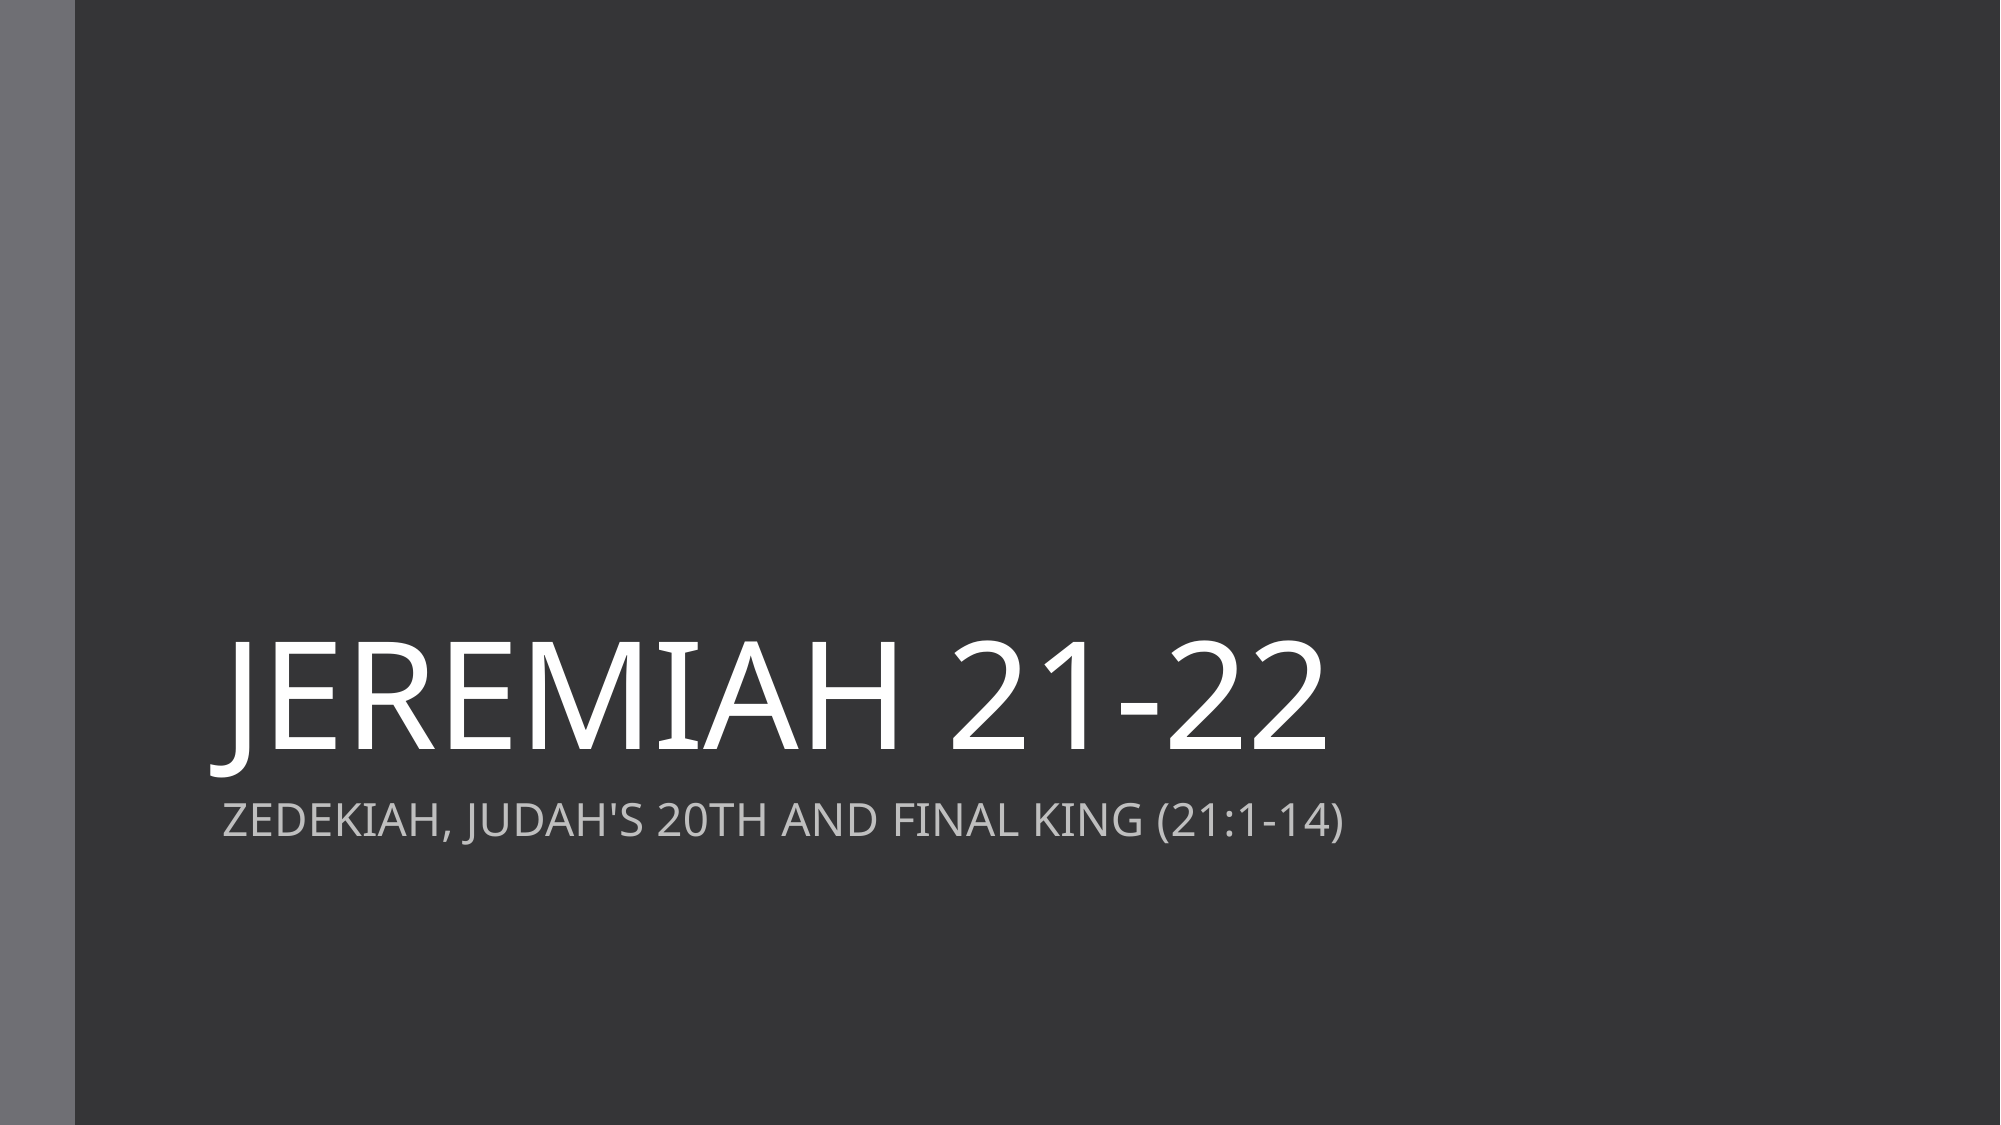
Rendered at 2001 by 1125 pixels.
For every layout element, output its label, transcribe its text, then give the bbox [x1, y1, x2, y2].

title JEREMIAH 21-22 [206, 124, 1752, 787]
subtitle ZEDEKIAH, JUDAH'S 20TH AND FINAL KING (21:1-14) [206, 787, 1752, 1066]
